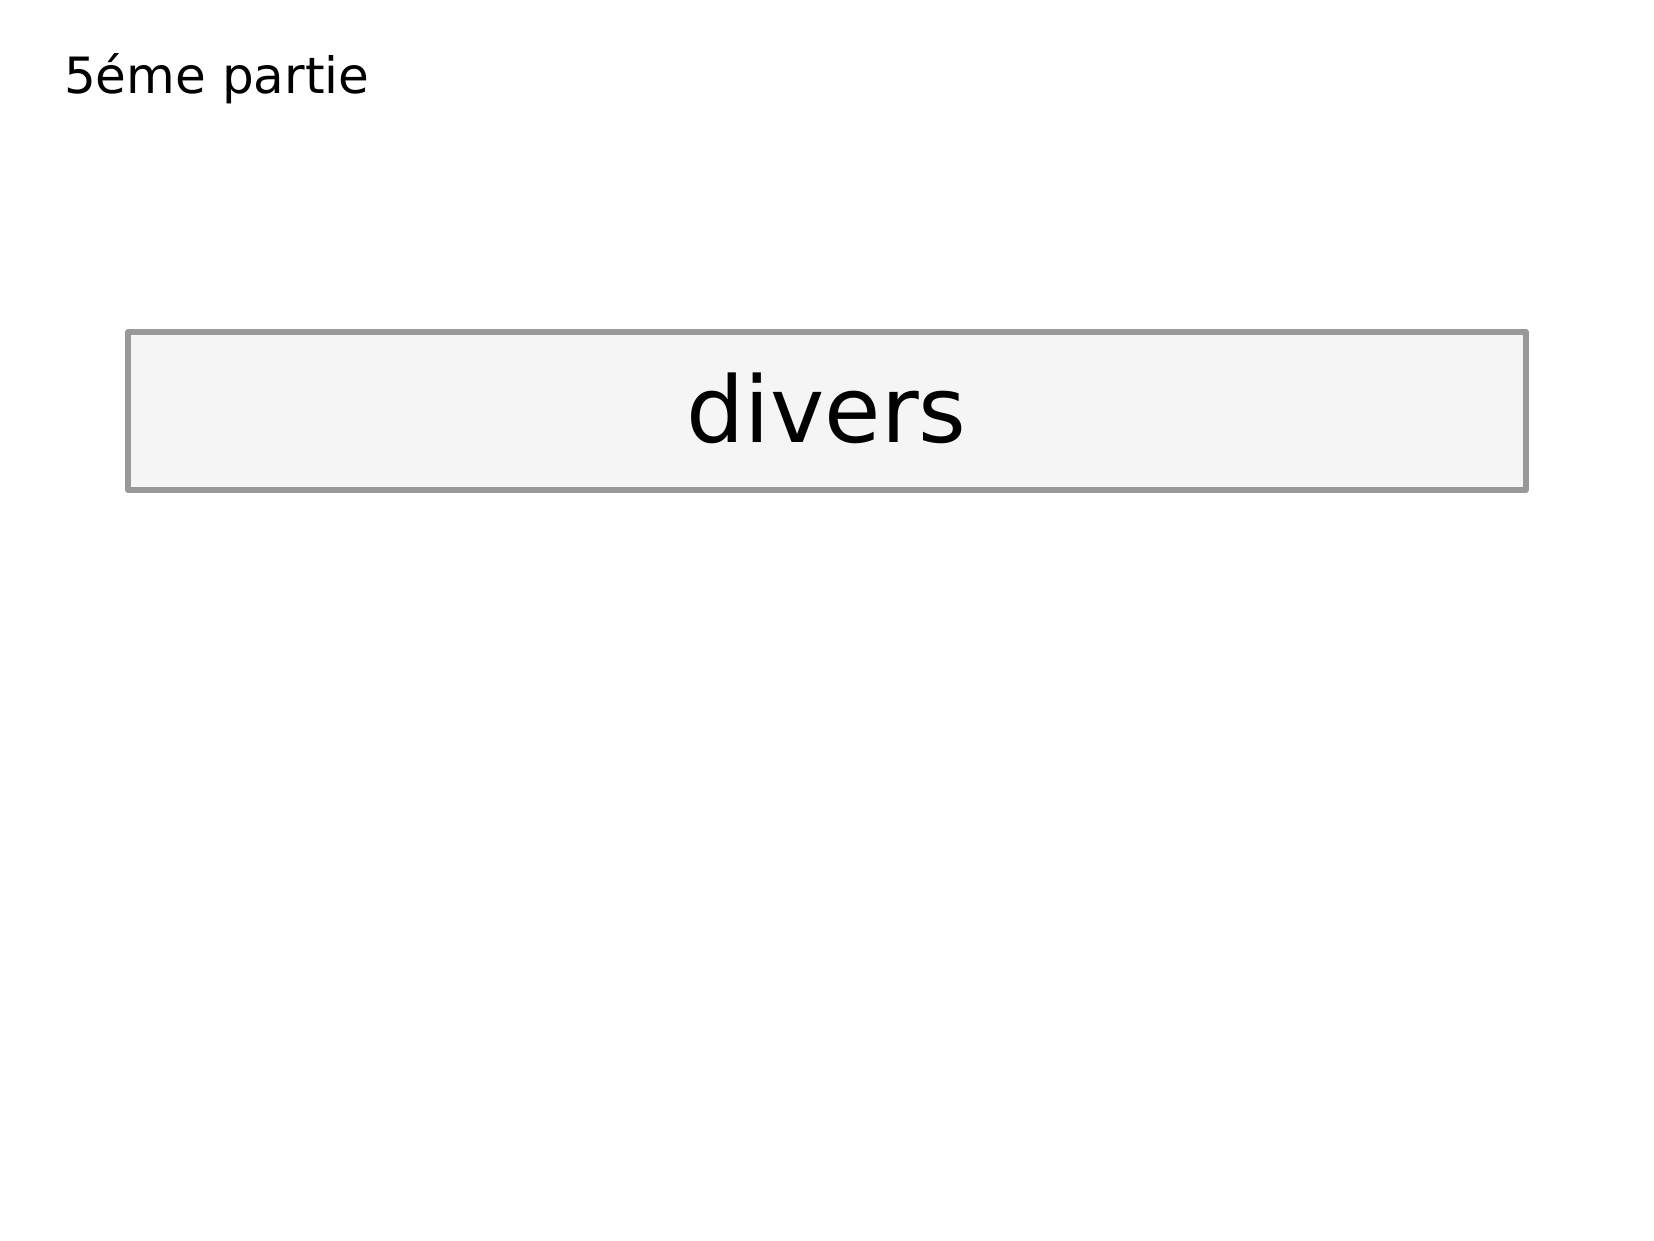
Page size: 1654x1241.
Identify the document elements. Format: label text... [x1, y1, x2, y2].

text_box [127, 331, 1526, 490]
title divers [136, 347, 1518, 473]
text_box 5éme partie [43, 47, 391, 106]
